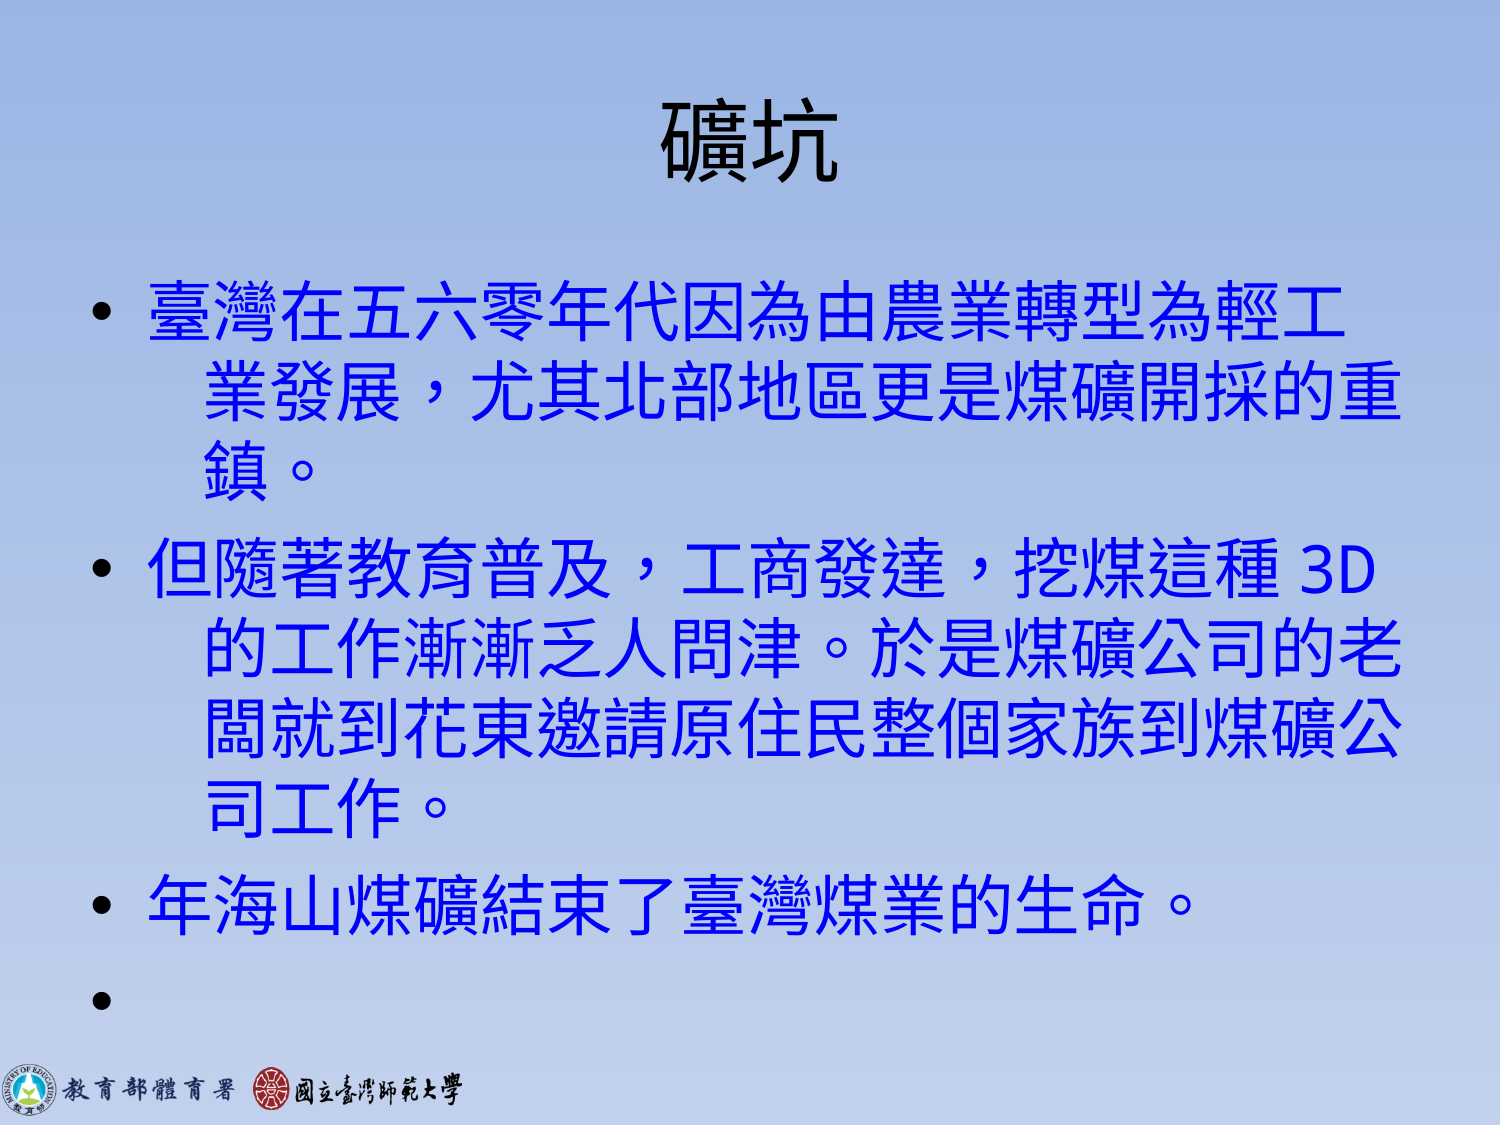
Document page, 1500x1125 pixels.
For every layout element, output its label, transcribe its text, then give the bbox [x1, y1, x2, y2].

list 臺灣在五六零年代因為由農業轉型為輕工業發展，尤其北部地區更是煤礦開採的重鎮。 但隨著教育普及，工商發達，挖煤這種3D的工作漸漸乏人問津。於是煤礦公司的老闆就到花東邀請原住民整個家族到煤礦公司工作。 年海山煤礦結束了臺灣煤業的生命。 [75, 262, 1426, 1005]
title 礦坑 [75, 45, 1426, 233]
